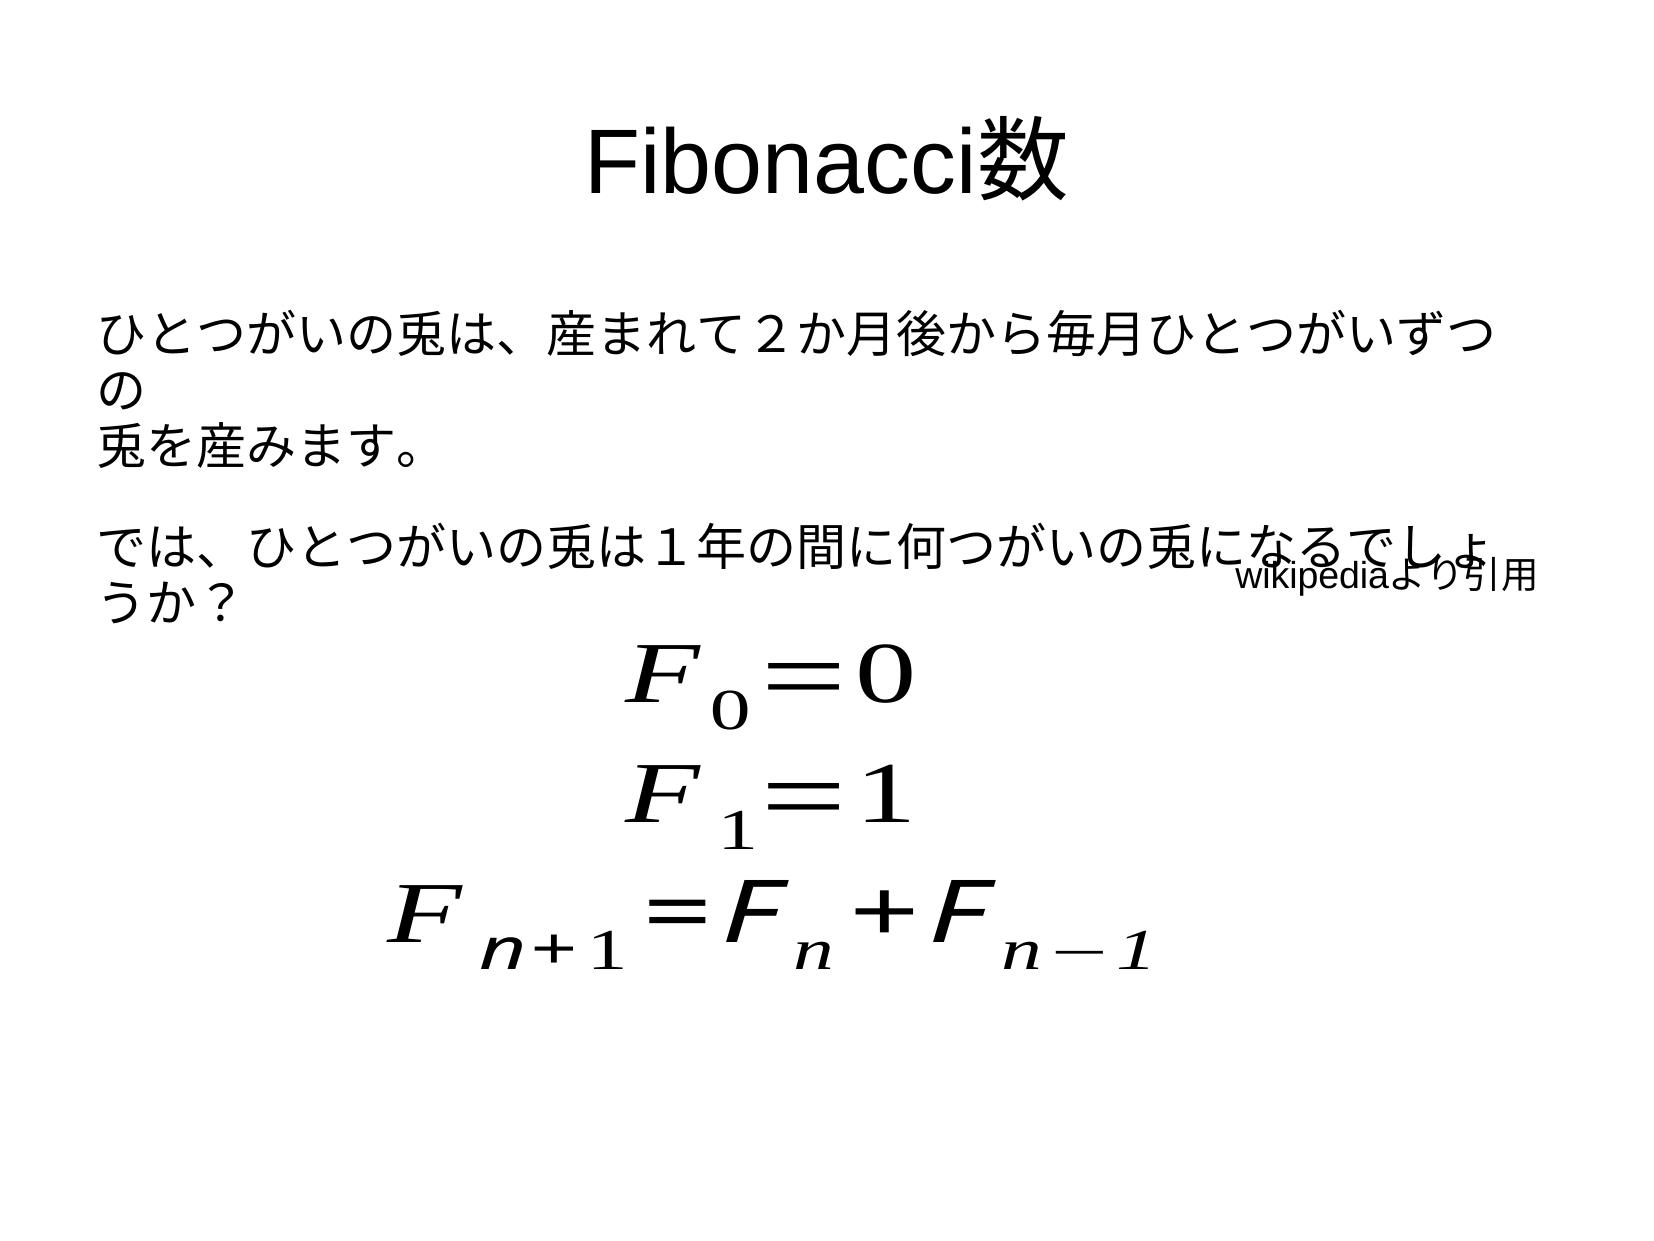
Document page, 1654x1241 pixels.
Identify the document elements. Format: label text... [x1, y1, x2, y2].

title Fibonacci数 [82, 49, 1571, 257]
chart [349, 626, 1209, 981]
text_box wikipediaより引用 [1220, 548, 1539, 605]
text_box ひとつがいの兎は、産まれて２か月後から毎月ひとつがいずつの 兎を産みます。 では、ひとつがいの兎は１年の間に何つがいの兎になるでしょうか？ [81, 300, 1549, 616]
